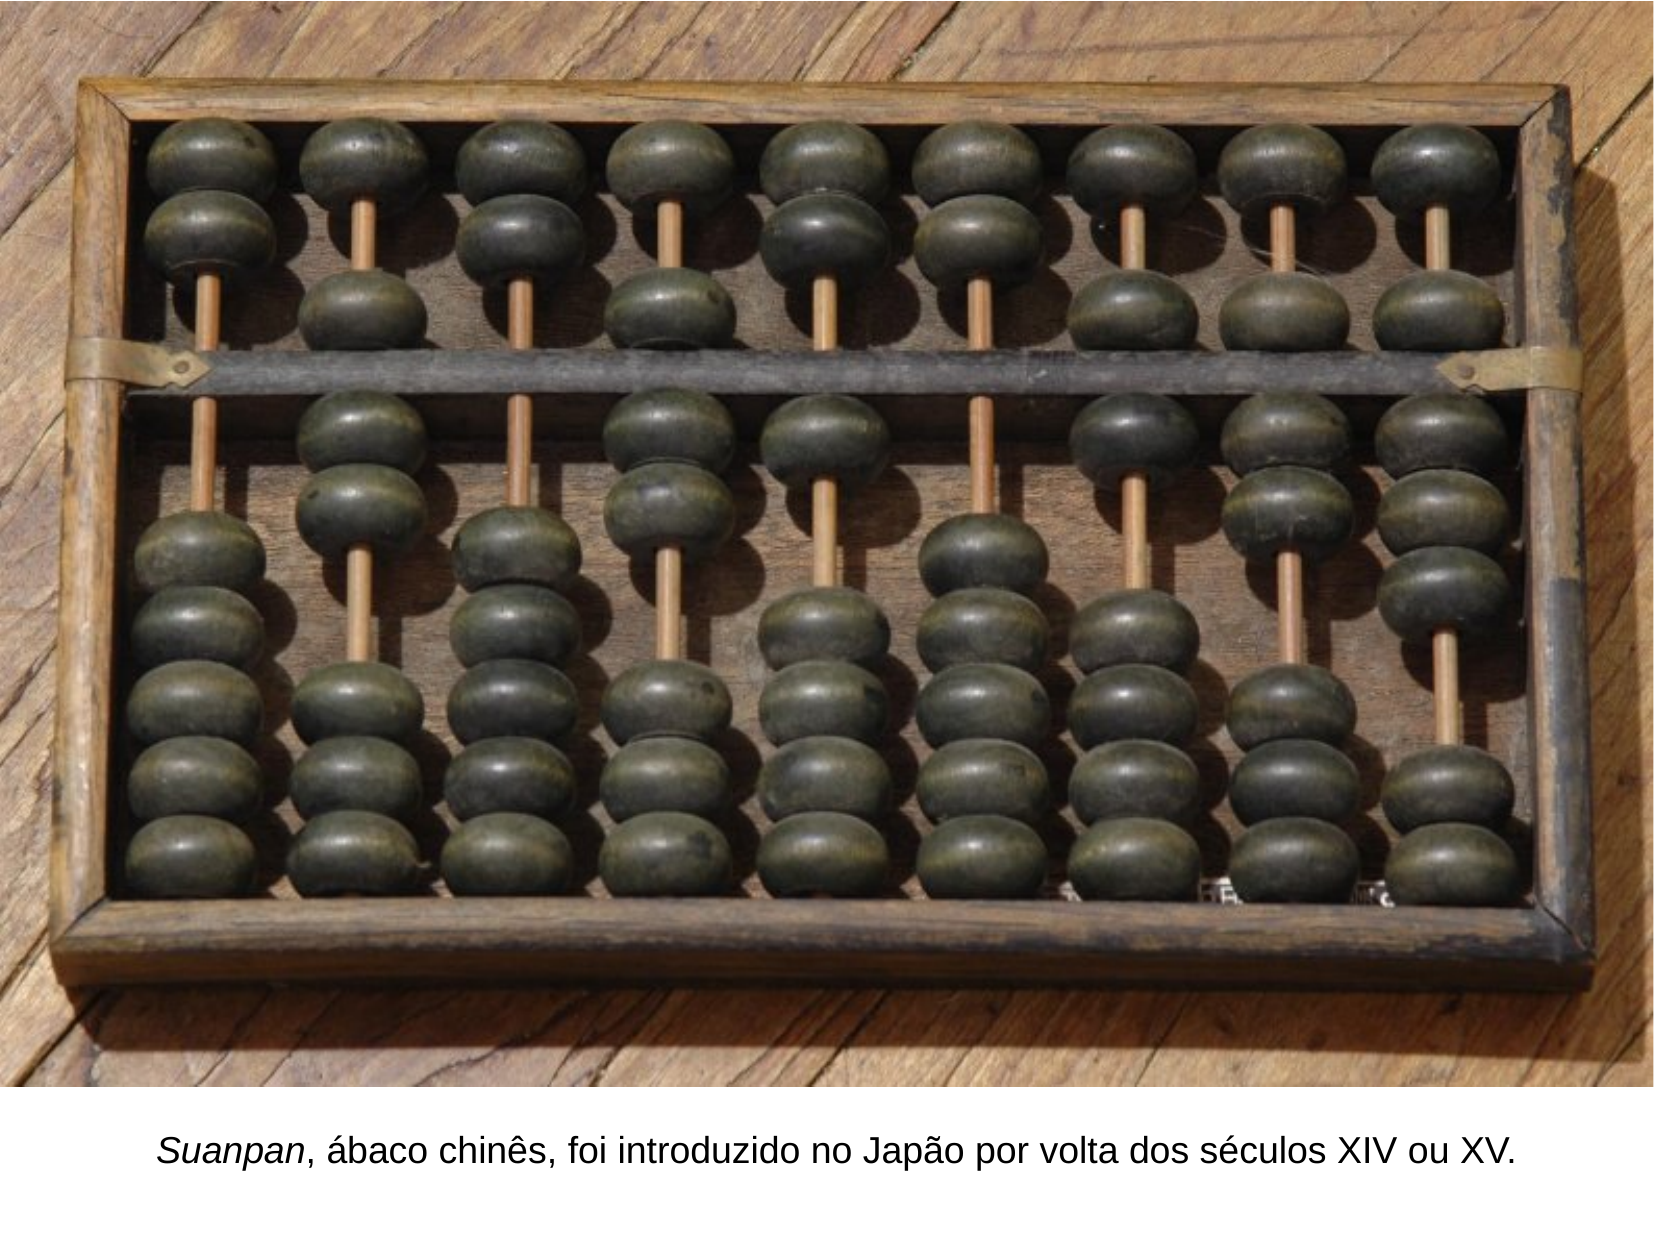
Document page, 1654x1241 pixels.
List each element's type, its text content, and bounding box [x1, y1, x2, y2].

text_box Suanpan, ábaco chinês, foi introduzido no Japão por volta dos séculos XIV ou XV. [141, 1122, 1533, 1179]
picture [0, 1, 1654, 1087]
